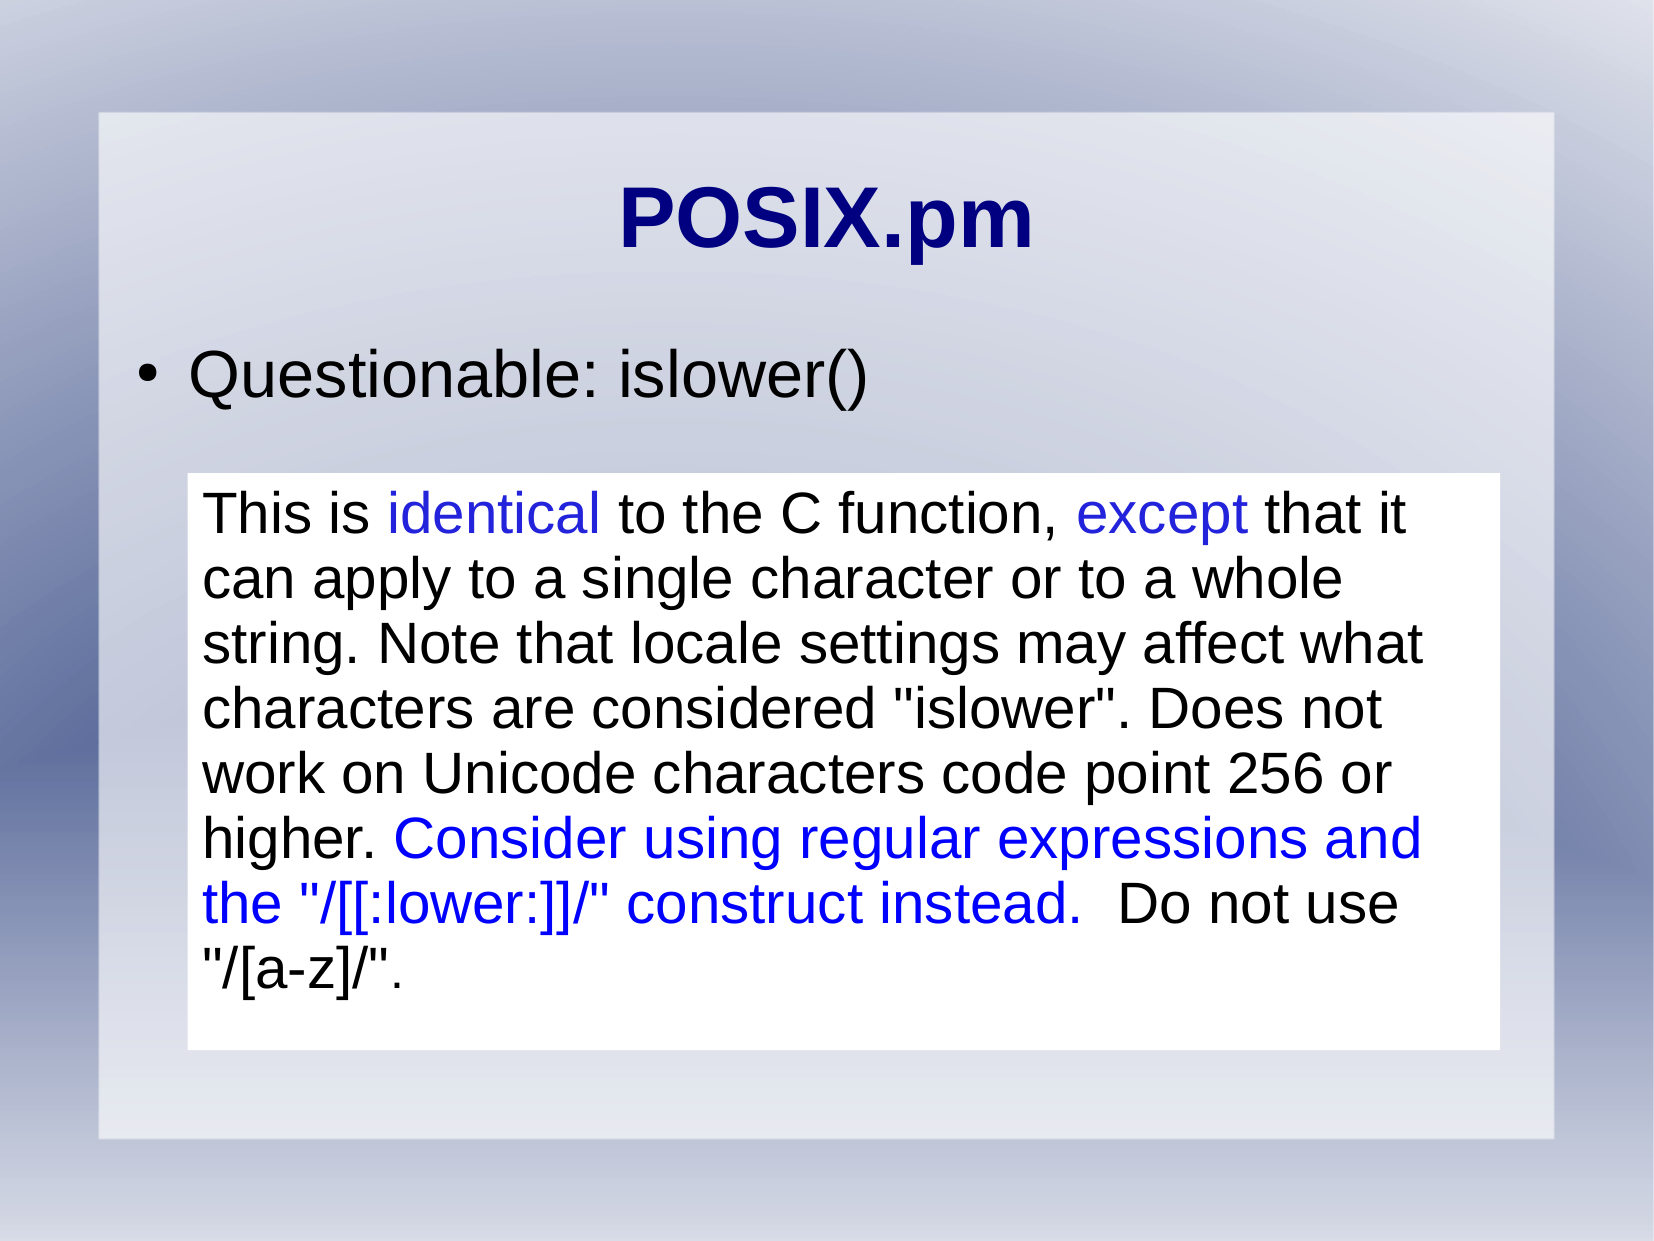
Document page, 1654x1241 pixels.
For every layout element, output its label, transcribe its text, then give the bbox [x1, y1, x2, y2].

text_box This is identical to the C function, except that it can apply to a single character or to a whole string. Note that locale settings may affect what characters are considered "islower". Does not work on Unicode characters code point 256 or higher. Consider using regular expressions and the "/[[:lower:]]/" construct instead. Do not use "/[a-z]/". [187, 473, 1501, 1051]
title POSIX.pm [118, 114, 1536, 322]
list Questionable: islower() [118, 336, 1506, 1156]
text_box [426, 579, 457, 651]
picture [0, 0, 1654, 1241]
